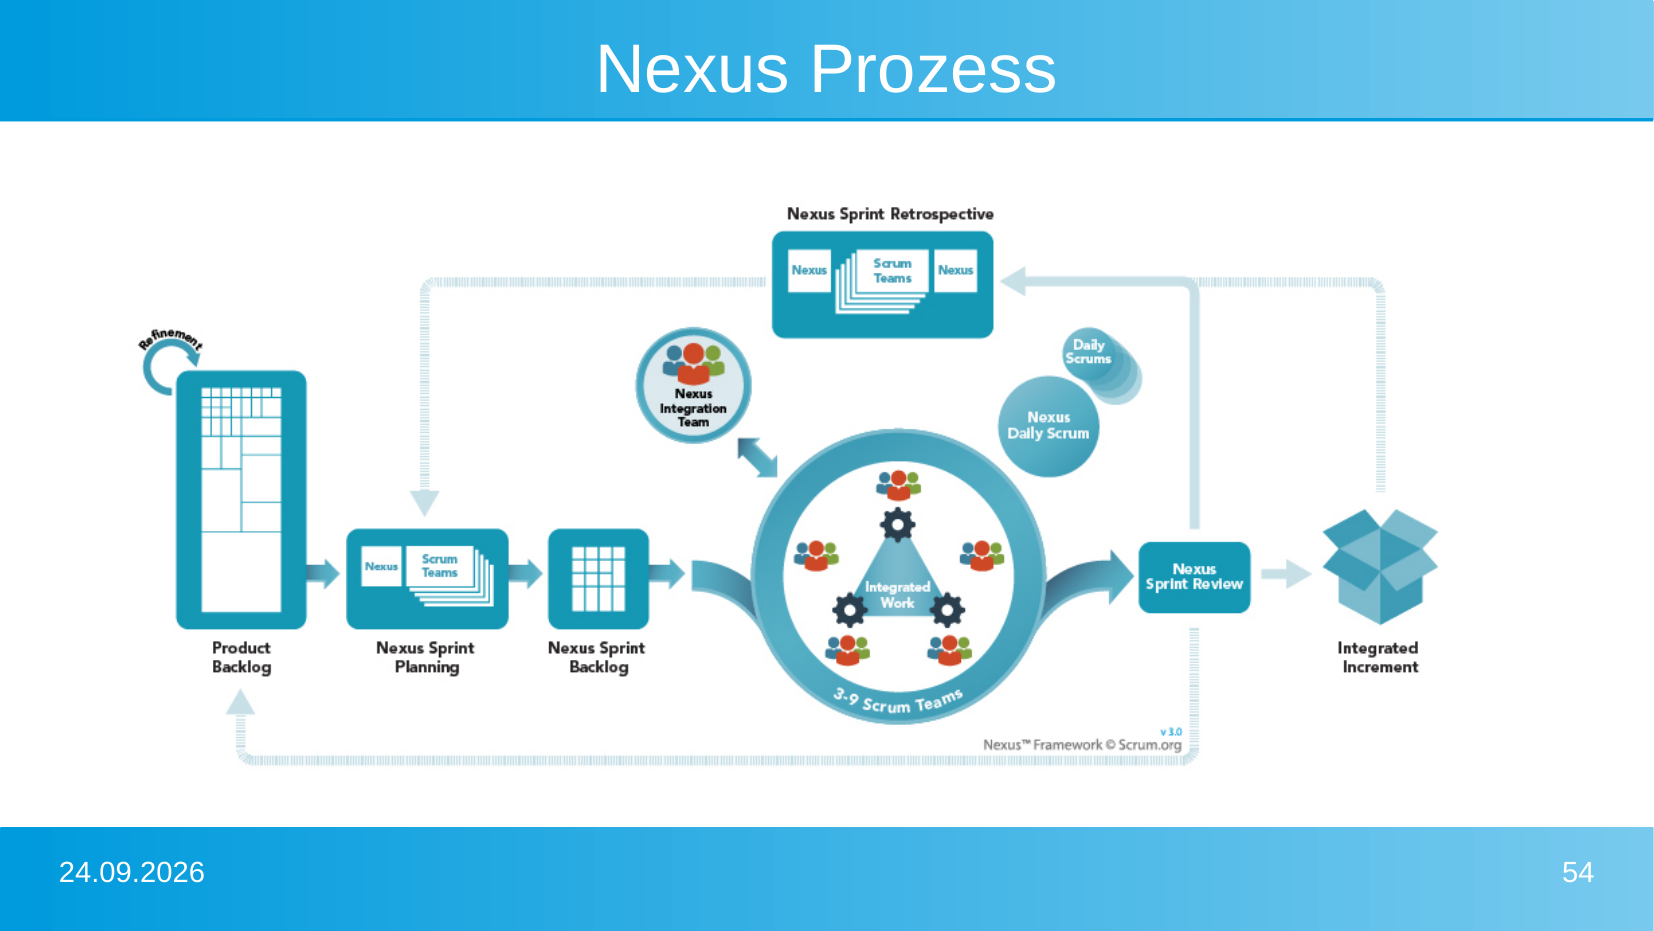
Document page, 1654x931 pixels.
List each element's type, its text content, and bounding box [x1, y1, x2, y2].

picture [118, 147, 1461, 819]
title Nexus Prozess [59, 29, 1595, 108]
